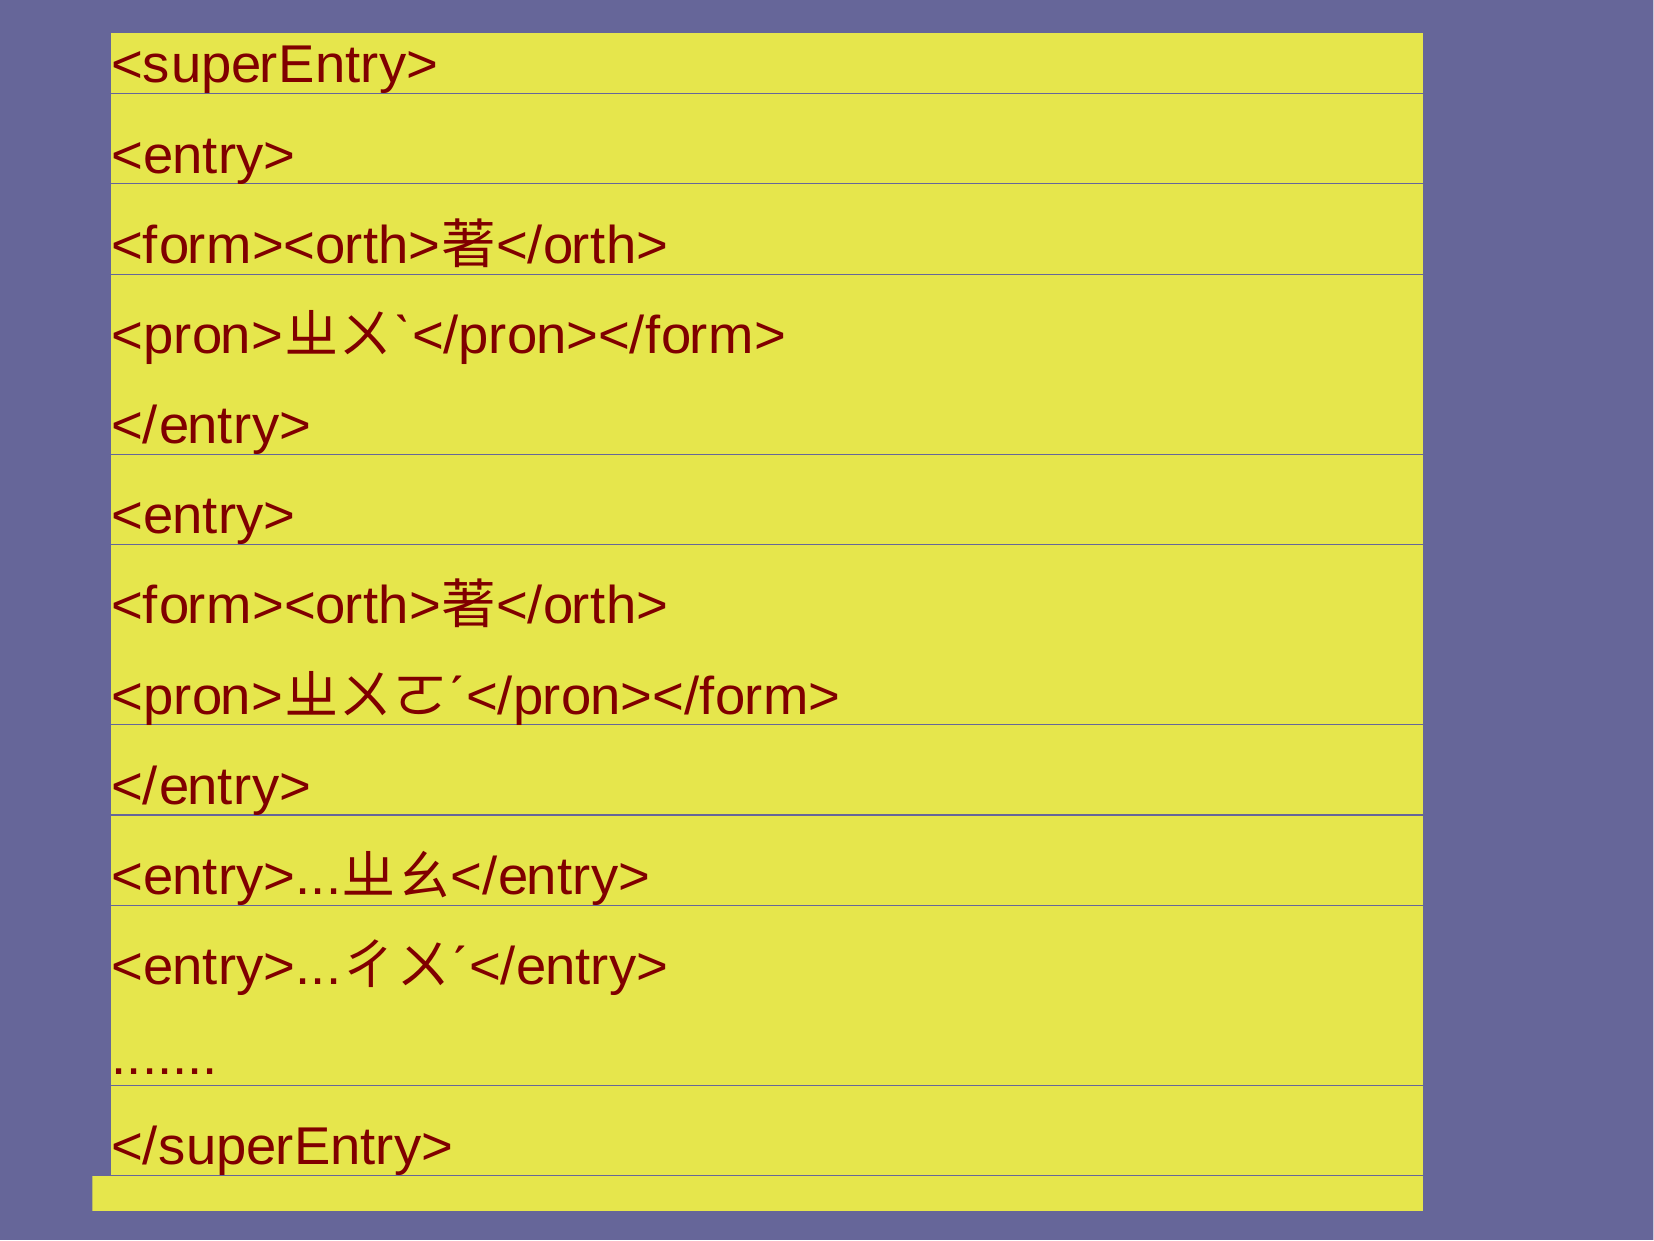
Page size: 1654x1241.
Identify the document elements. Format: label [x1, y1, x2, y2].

chart [92, 33, 1424, 1211]
